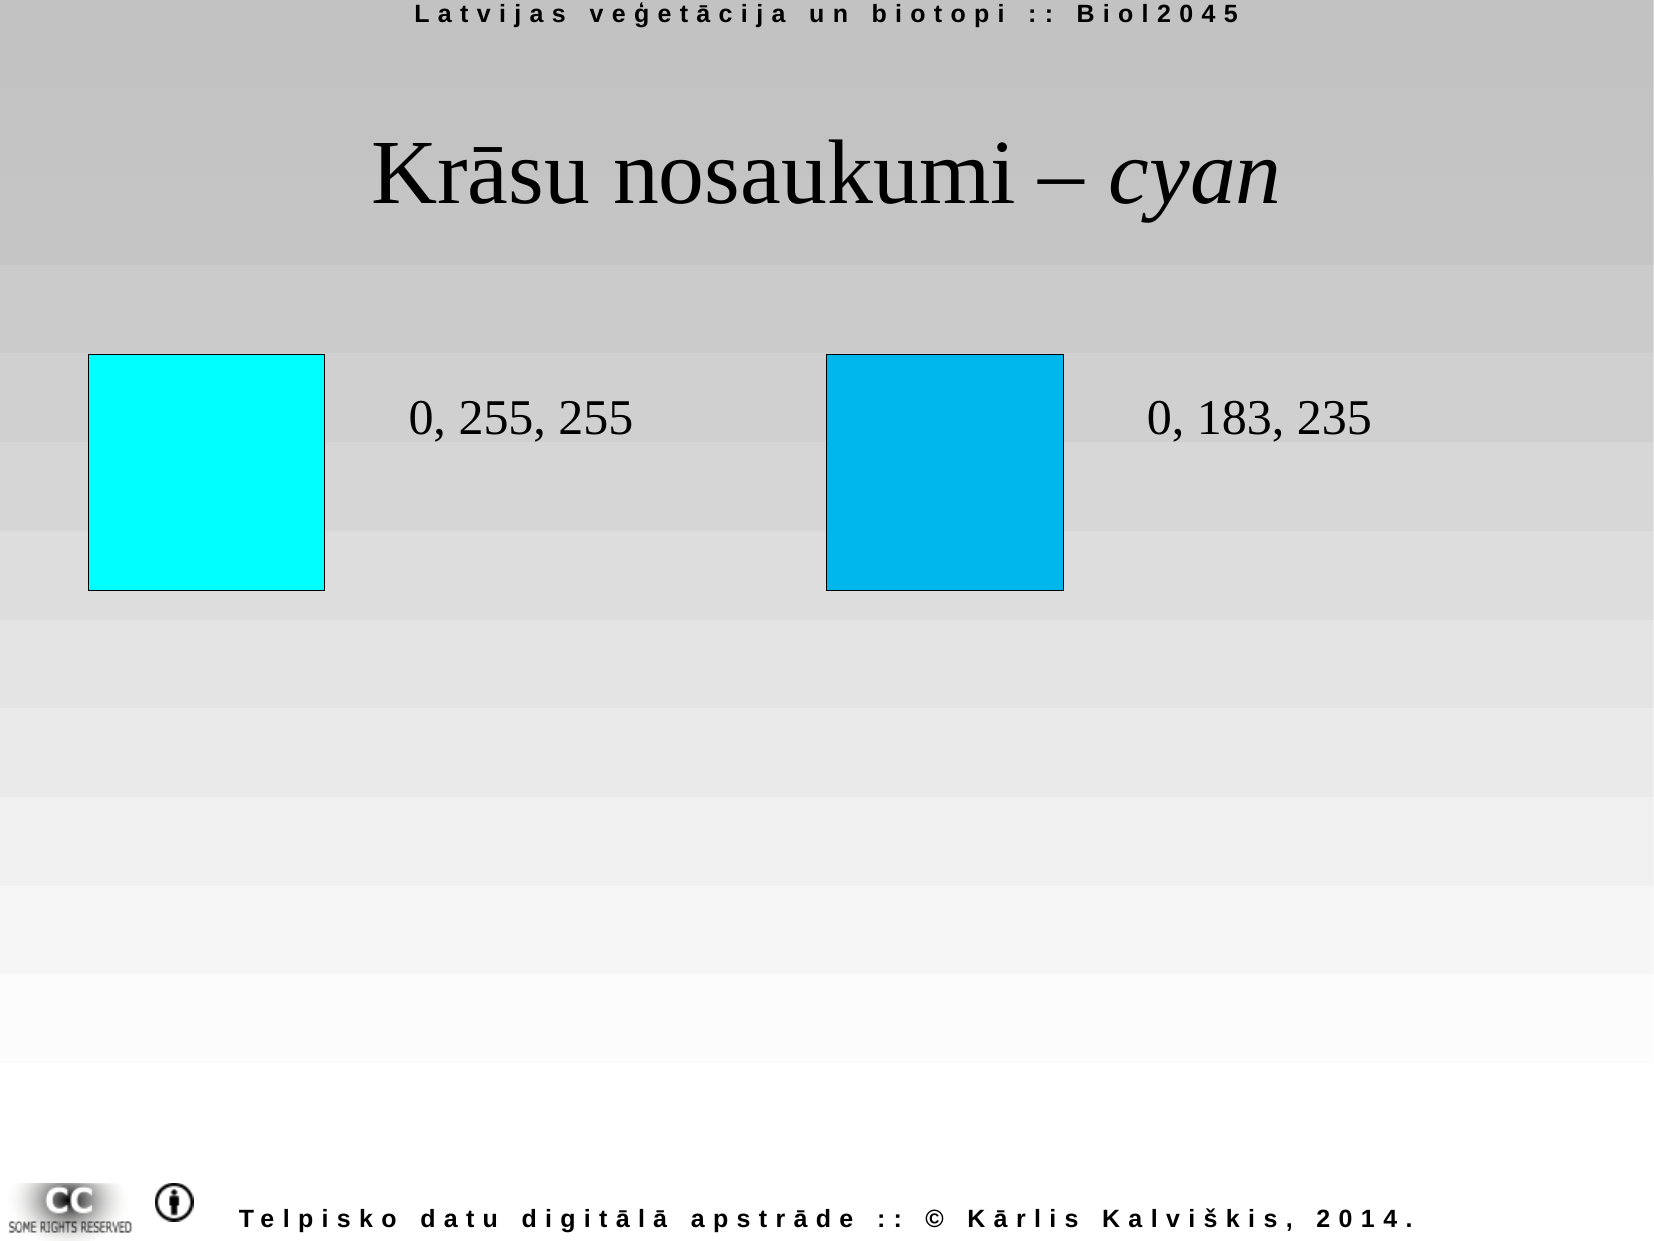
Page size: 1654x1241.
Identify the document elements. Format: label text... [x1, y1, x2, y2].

picture [0, 0, 1654, 1241]
text_box [826, 354, 1064, 591]
text_box 0, 255, 255 [408, 389, 634, 446]
text_box [88, 354, 325, 591]
text_box 0, 183, 235 [1146, 389, 1372, 446]
title Krāsu nosaukumi – cyan [29, 49, 1625, 296]
